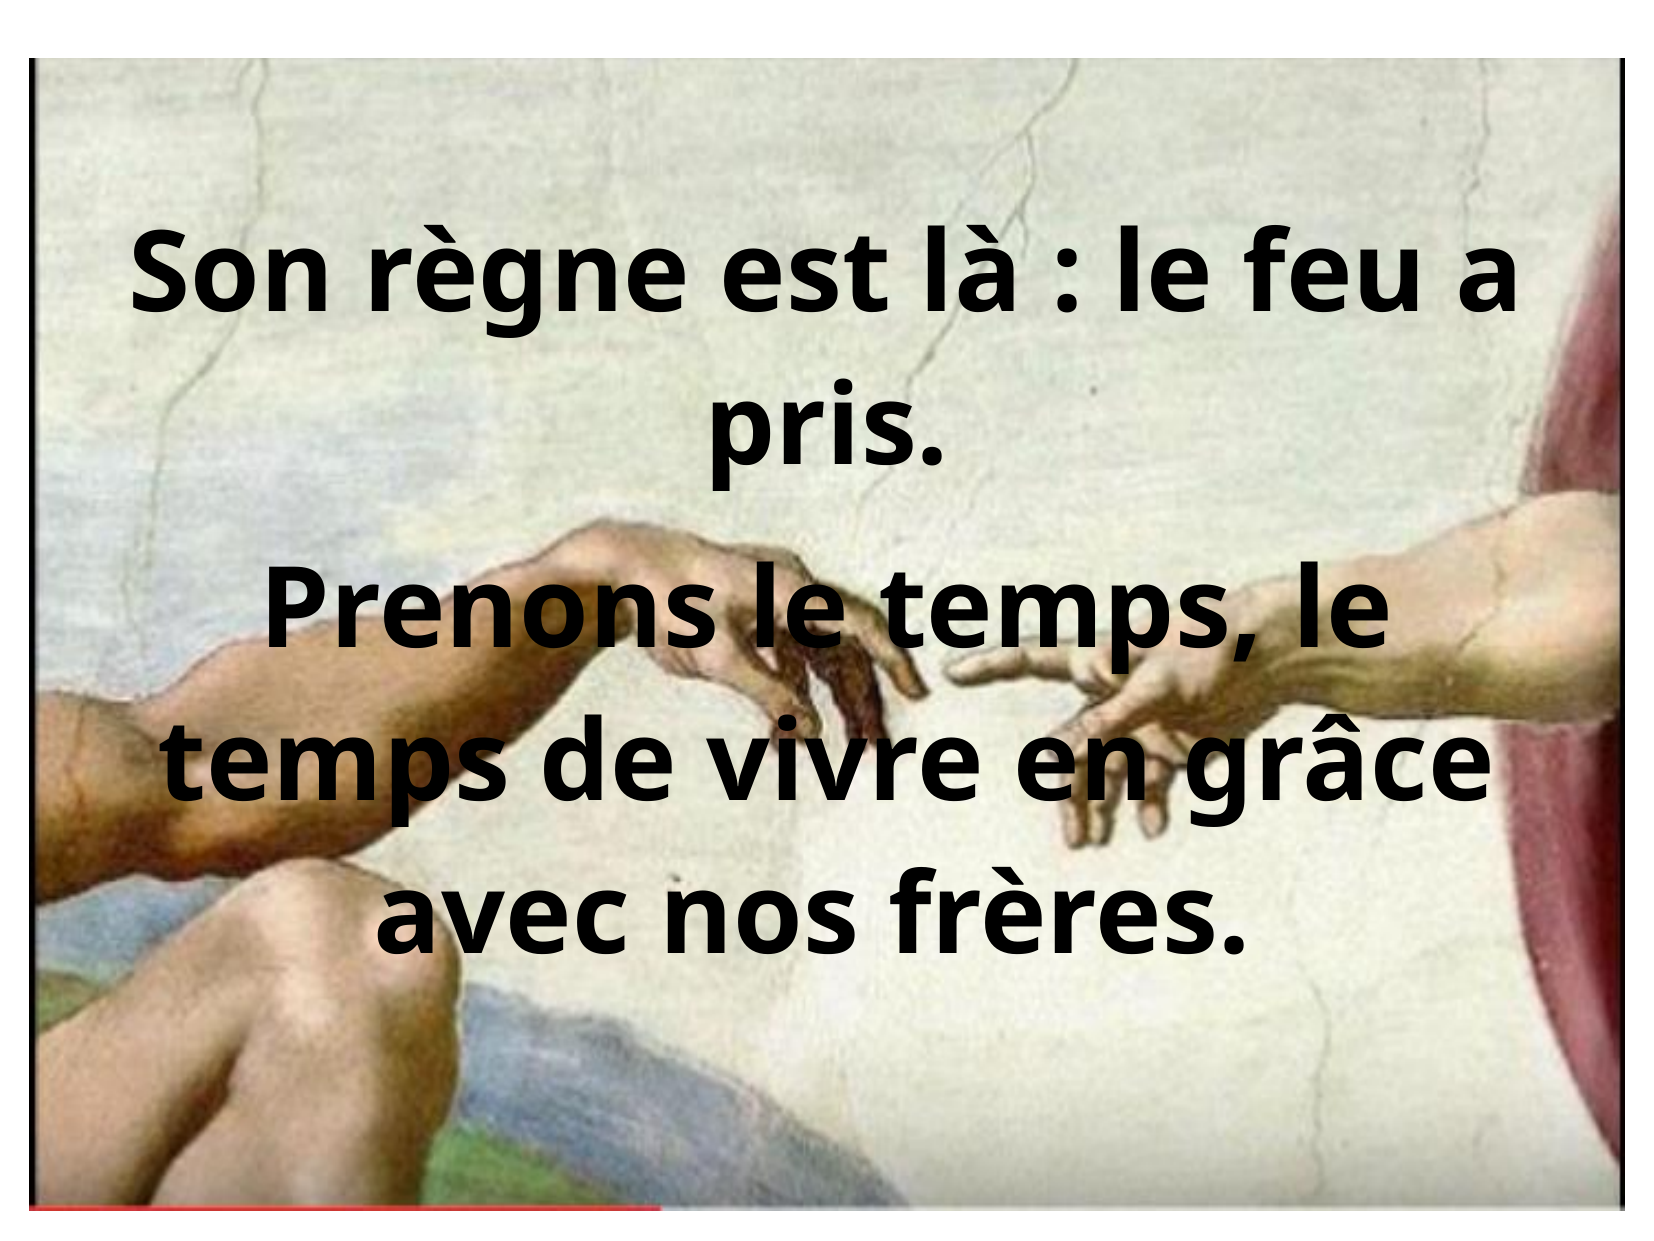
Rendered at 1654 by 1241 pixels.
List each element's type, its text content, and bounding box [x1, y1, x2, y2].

list Son règne est là : le feu a pris. Prenons le temps, le temps de vivre en grâce avec nos frères. [82, 59, 1571, 1193]
picture [29, 58, 1625, 1211]
